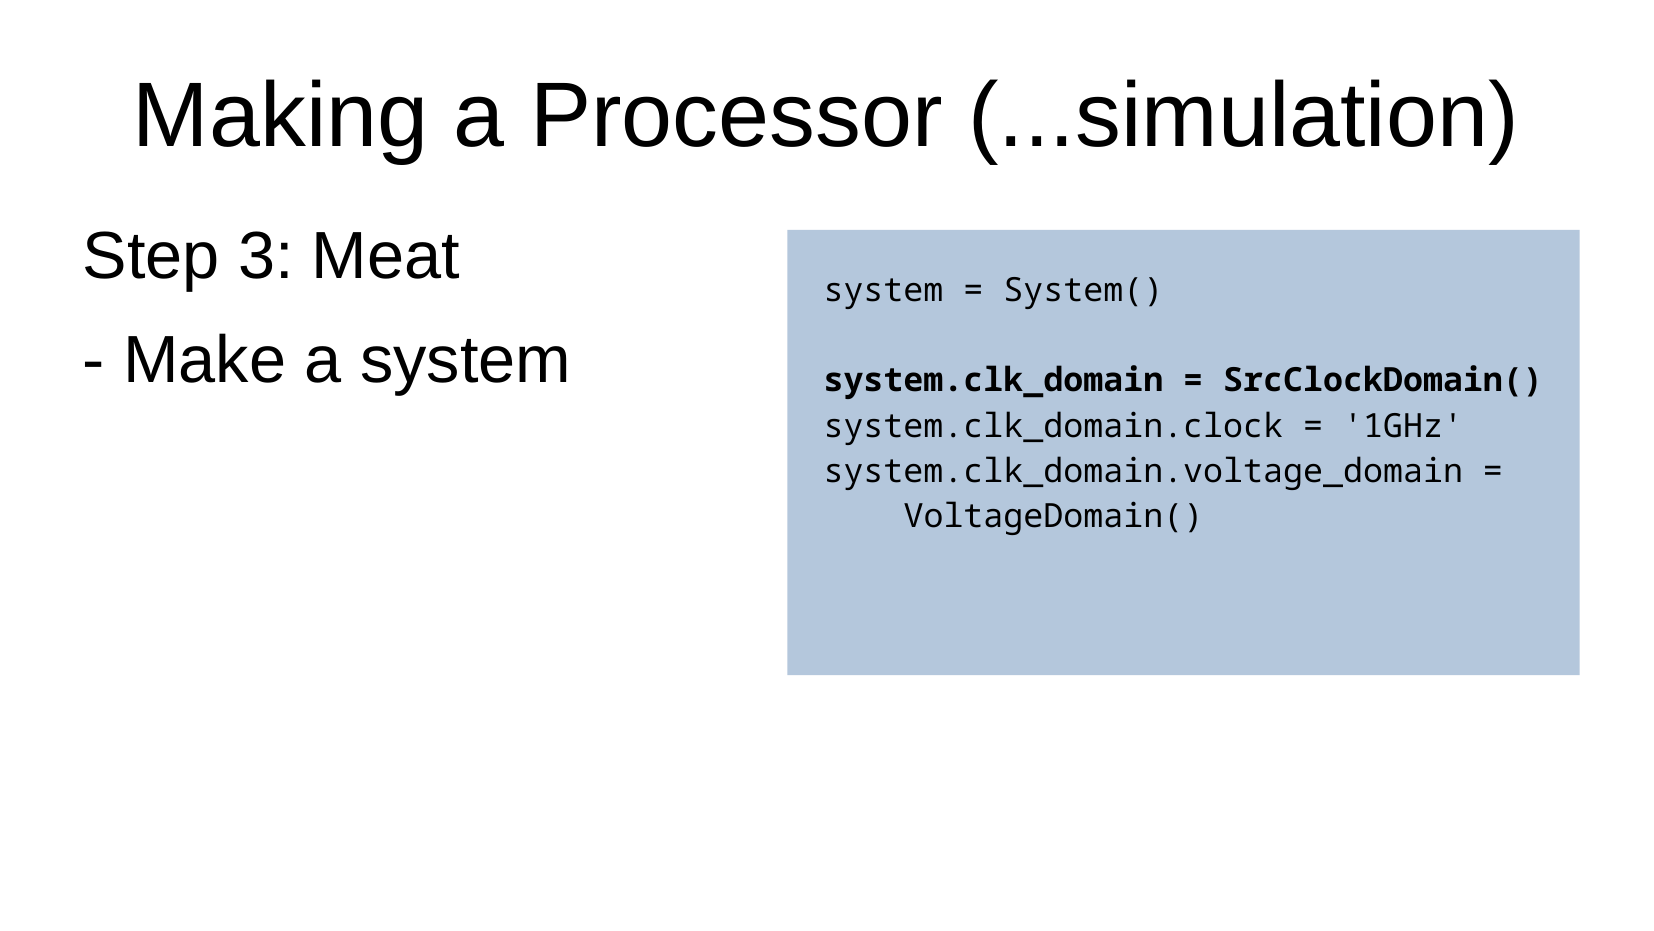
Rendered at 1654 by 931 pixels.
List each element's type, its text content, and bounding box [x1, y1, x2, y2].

text_box system = System() system.clk_domain = SrcClockDomain() system.clk_domain.clock = '1GHz' system.clk_domain.voltage_domain = VoltageDomain() [787, 229, 1580, 676]
list Step 3: Meat - Make a system [82, 217, 809, 451]
title Making a Processor (...simulation) [82, 37, 1571, 193]
